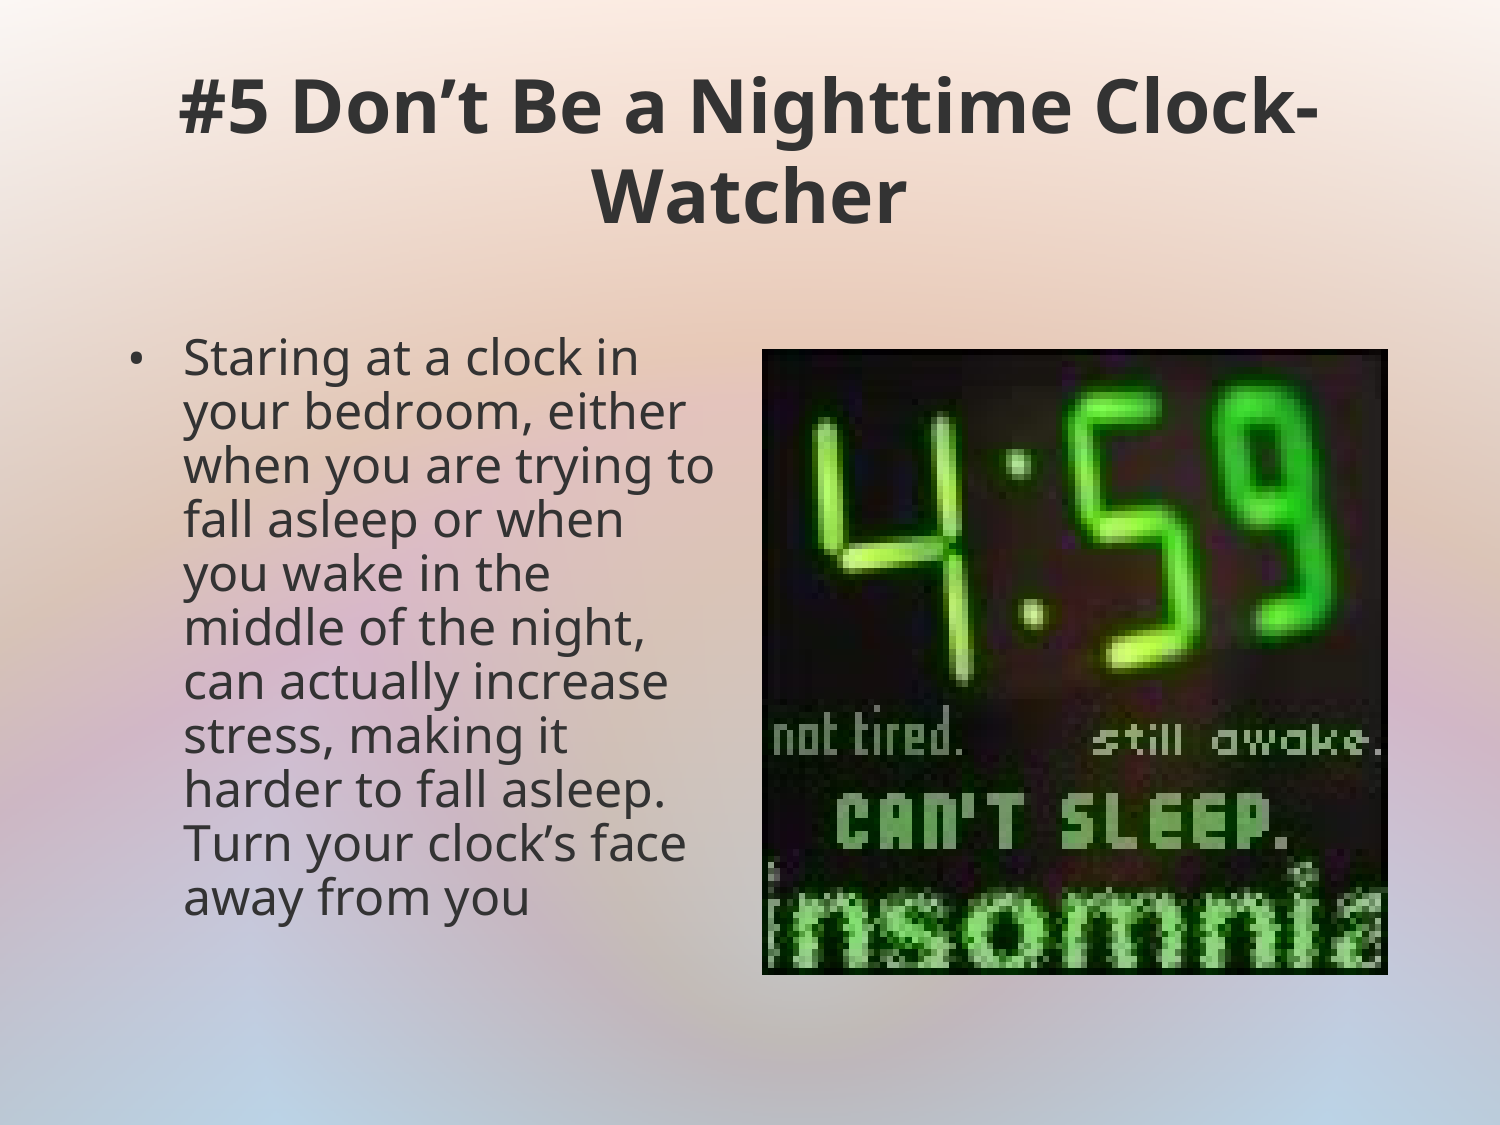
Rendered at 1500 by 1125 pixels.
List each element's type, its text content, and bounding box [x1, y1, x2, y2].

title #5 Don’t Be a Nighttime Clock-Watcher [112, 51, 1388, 337]
picture [0, 0, 1500, 1125]
list Staring at a clock in your bedroom, either when you are trying to fall asleep or when you wake in the middle of the night, can actually increase stress, making it harder to fall asleep. Turn your clock’s face away from you [112, 324, 738, 1001]
